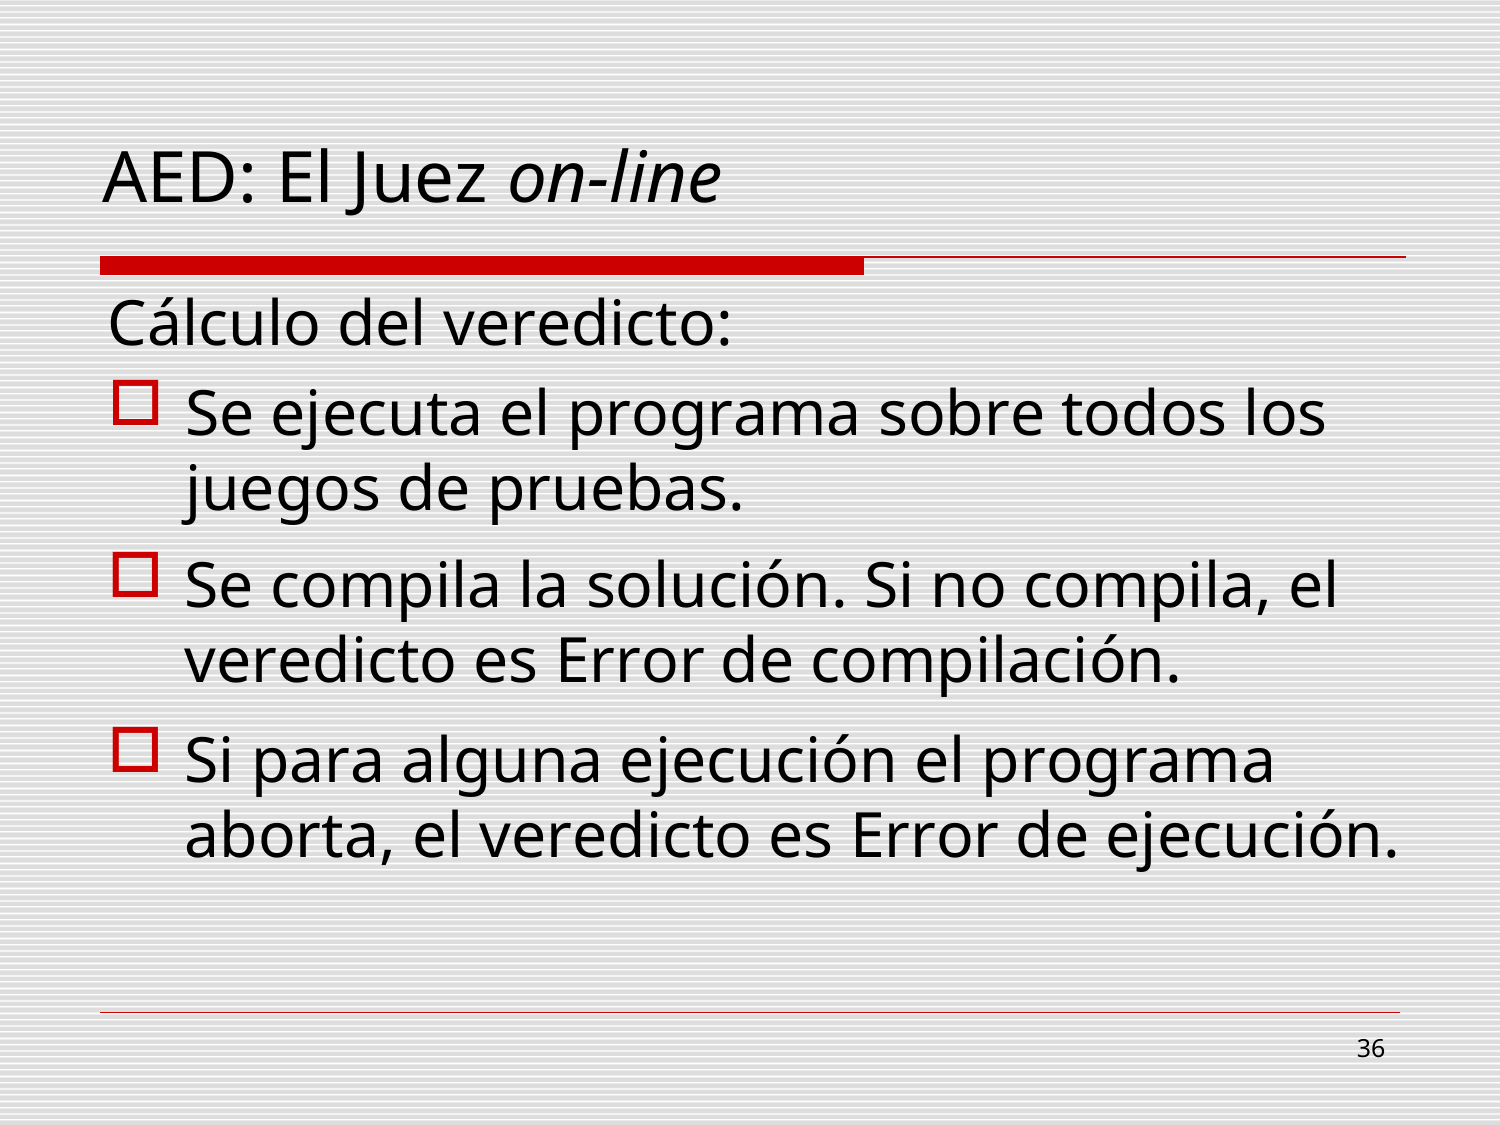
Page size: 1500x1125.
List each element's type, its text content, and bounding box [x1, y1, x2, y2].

picture [0, 0, 1500, 1125]
text_box Se compila la solución. Si no compila, el veredicto es Error de compilación. [92, 537, 1438, 700]
list Cálculo del veredicto: Se ejecuta el programa sobre todos los juegos de pruebas. [92, 274, 1438, 537]
text_box <número> [1074, 1024, 1401, 1103]
text_box Si para alguna ejecución el programa aborta, el veredicto es Error de ejecución. [92, 712, 1438, 951]
title AED: El Juez on-line [87, 49, 1400, 225]
